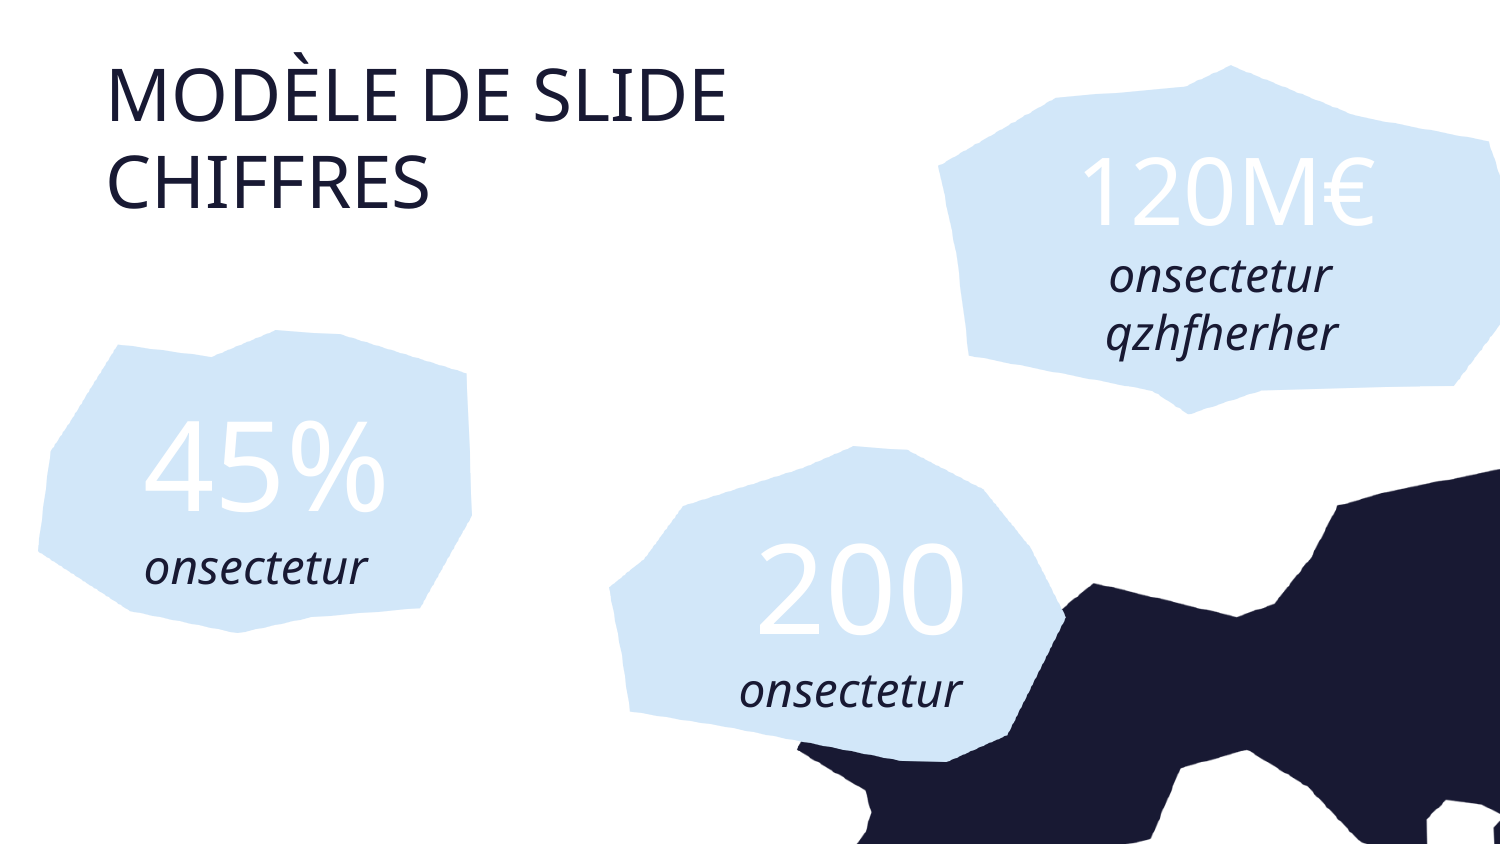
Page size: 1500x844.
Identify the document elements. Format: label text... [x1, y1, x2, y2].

text_box 120M€ onsectetur qzhfherher [935, 124, 1500, 368]
text_box 200 onsectetur [570, 502, 1153, 725]
text_box 45% onsectetur [0, 379, 558, 602]
text_box MODÈLE DE SLIDE CHIFFRES [97, 41, 863, 249]
picture [0, 0, 1500, 844]
